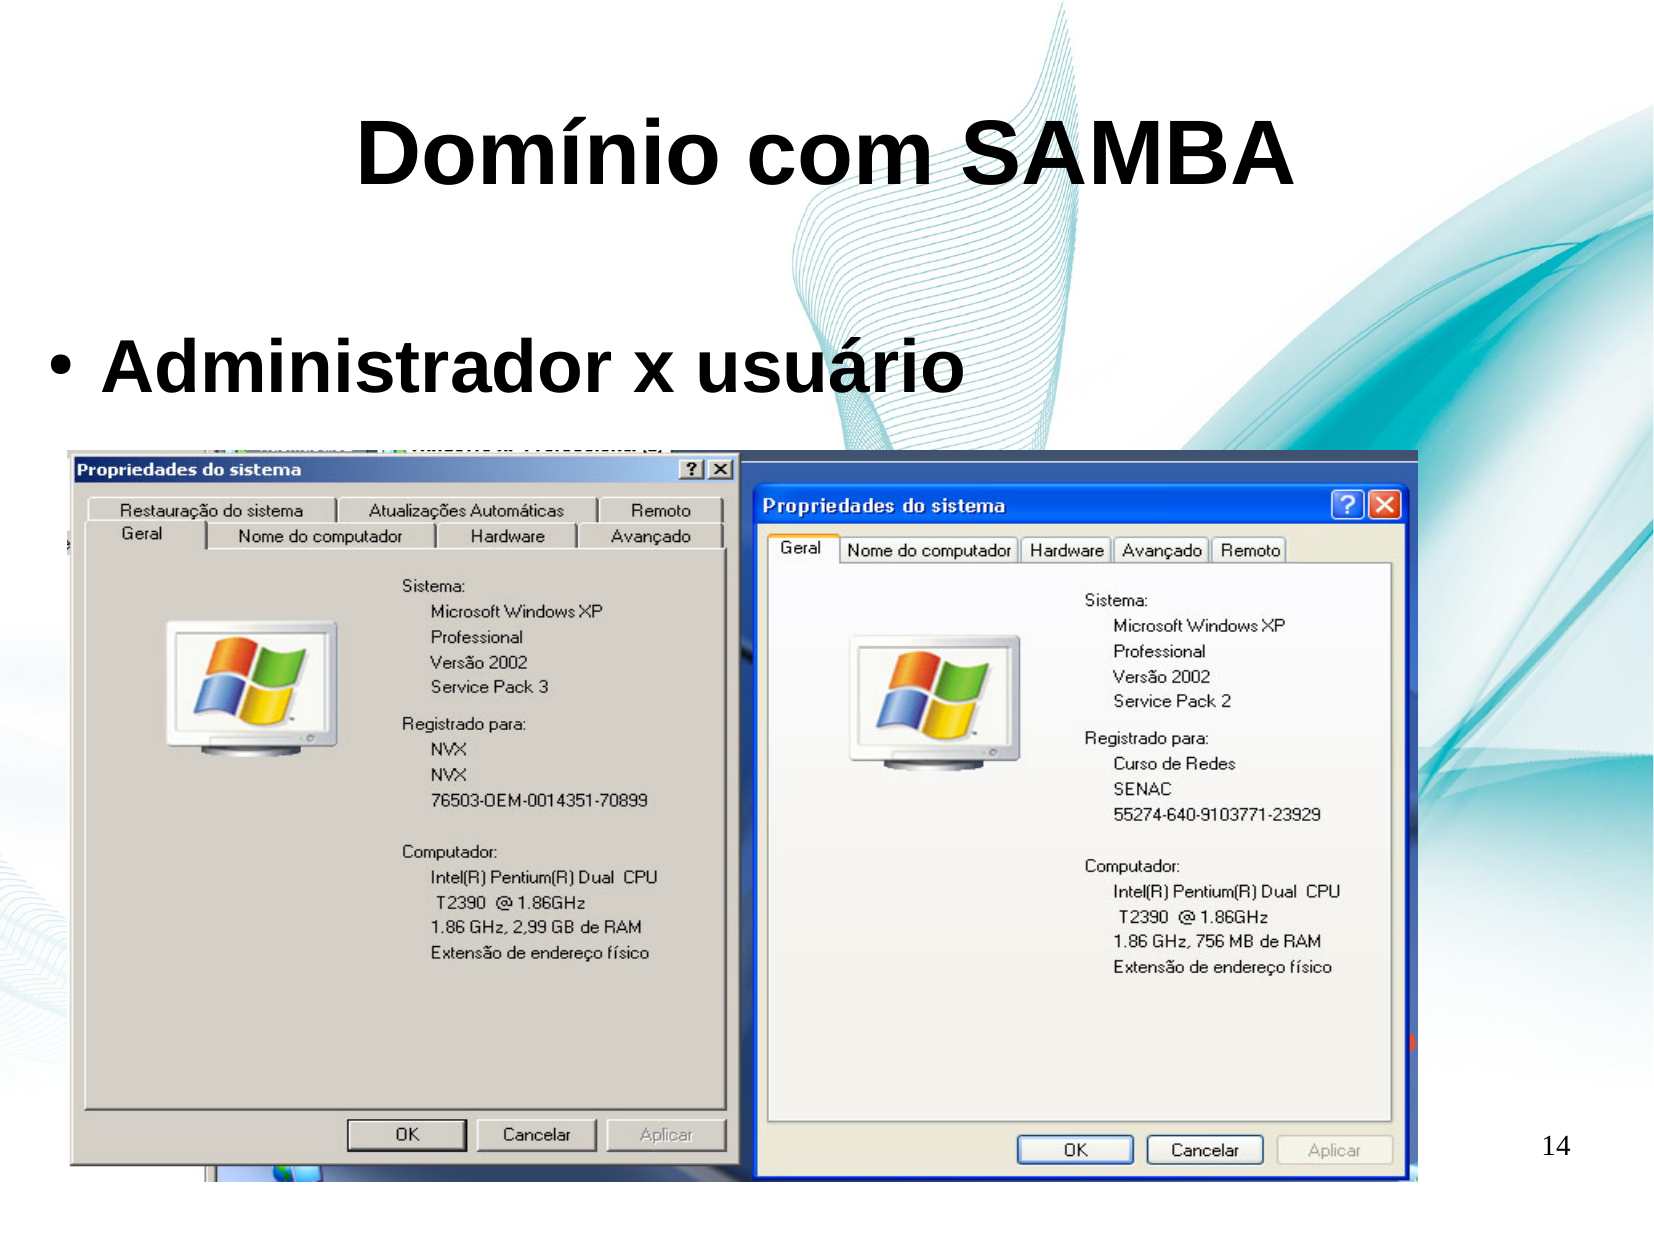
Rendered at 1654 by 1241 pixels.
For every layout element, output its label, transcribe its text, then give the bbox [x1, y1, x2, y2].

title Domínio com SAMBA [82, 56, 1571, 250]
picture [0, 0, 1654, 1182]
list Administrador x usuário [29, 324, 1625, 562]
